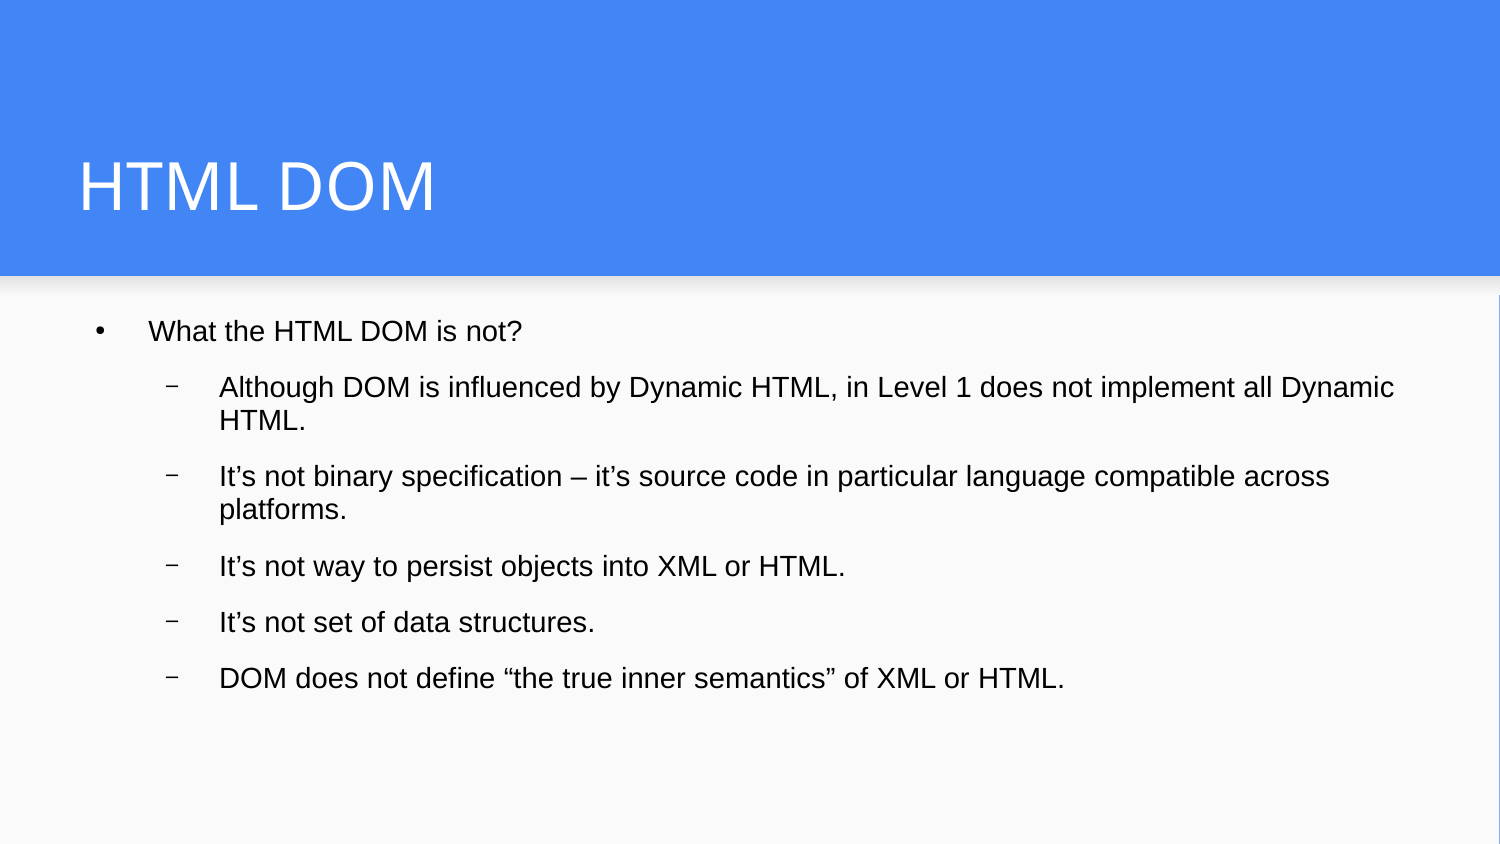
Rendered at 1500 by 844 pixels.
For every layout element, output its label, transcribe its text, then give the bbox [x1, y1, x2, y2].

title HTML DOM [77, 121, 1427, 248]
list What the HTML DOM is not? Although DOM is influenced by Dynamic HTML, in Level 1 does not implement all Dynamic HTML. It’s not binary specification – it’s source code in particular language compatible across platforms. It’s not way to persist objects into XML or HTML. It’s not set of data structures. DOM does not define “the true inner semantics” of XML or HTML. [77, 314, 1427, 760]
